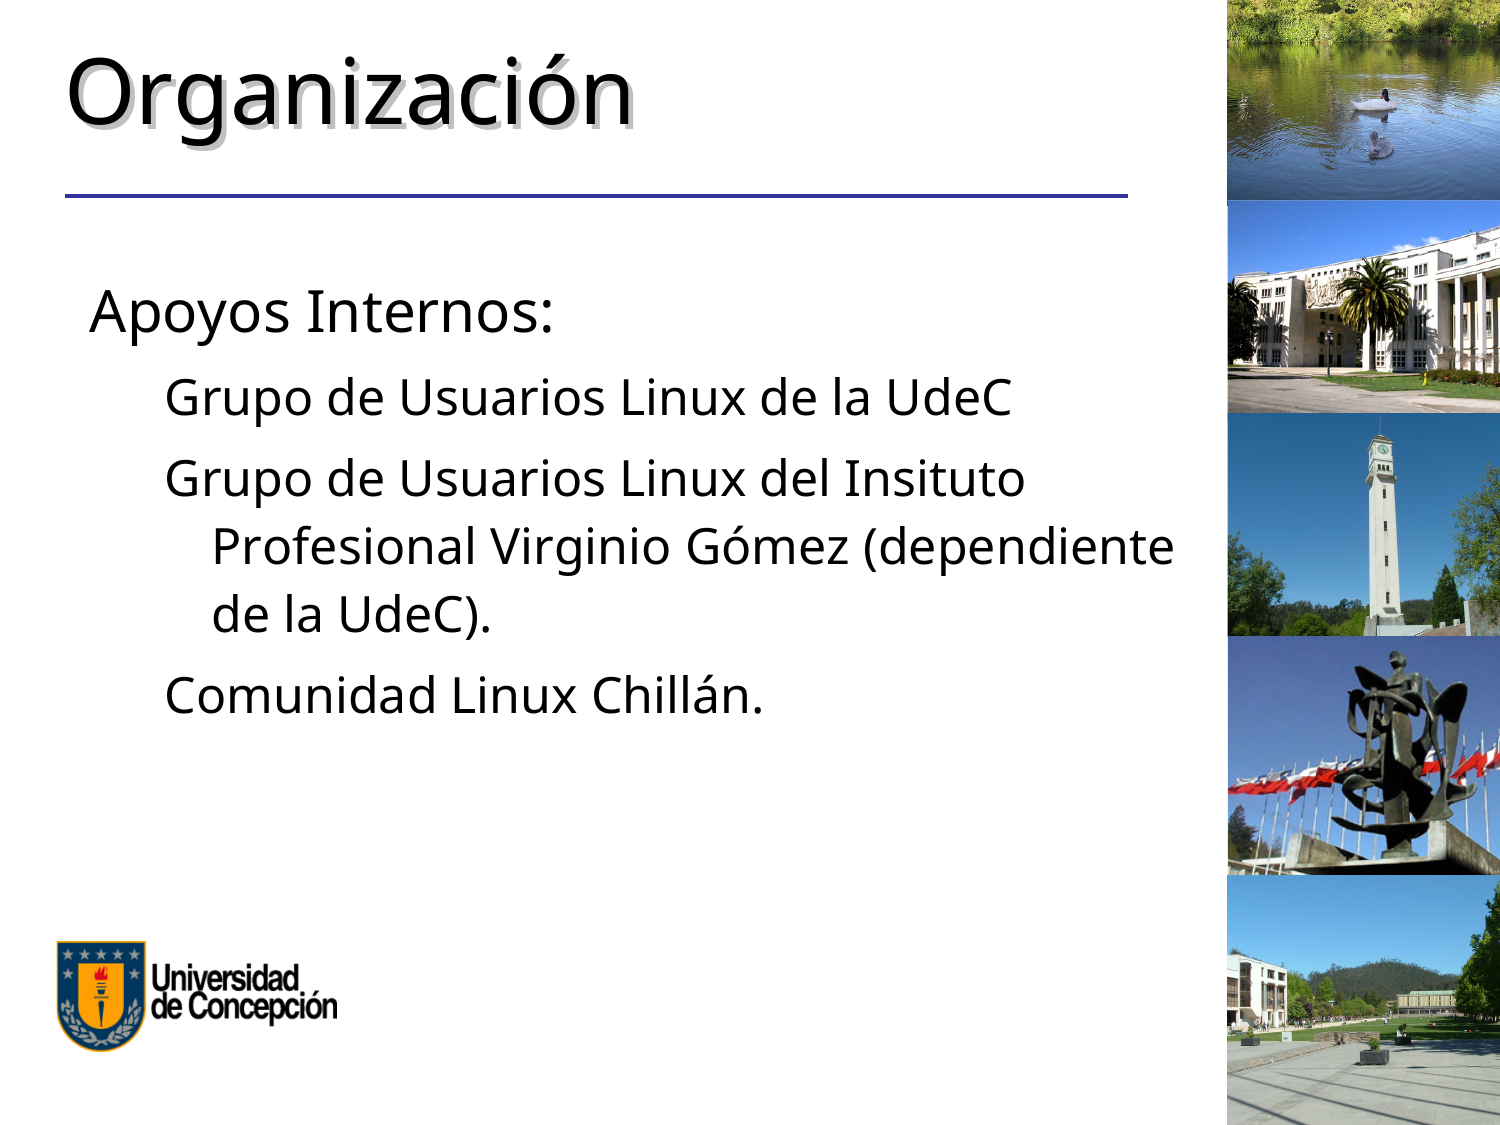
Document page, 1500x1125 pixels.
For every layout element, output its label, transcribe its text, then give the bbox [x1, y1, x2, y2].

picture [56, 941, 337, 1052]
picture [1227, 0, 1500, 1125]
list Apoyos Internos: Grupo de Usuarios Linux de la UdeC Grupo de Usuarios Linux del Insituto Profesional Virginio Gómez (dependiente de la UdeC). Comunidad Linux Chillán. [74, 262, 1223, 1006]
title Organización [49, 0, 1223, 184]
